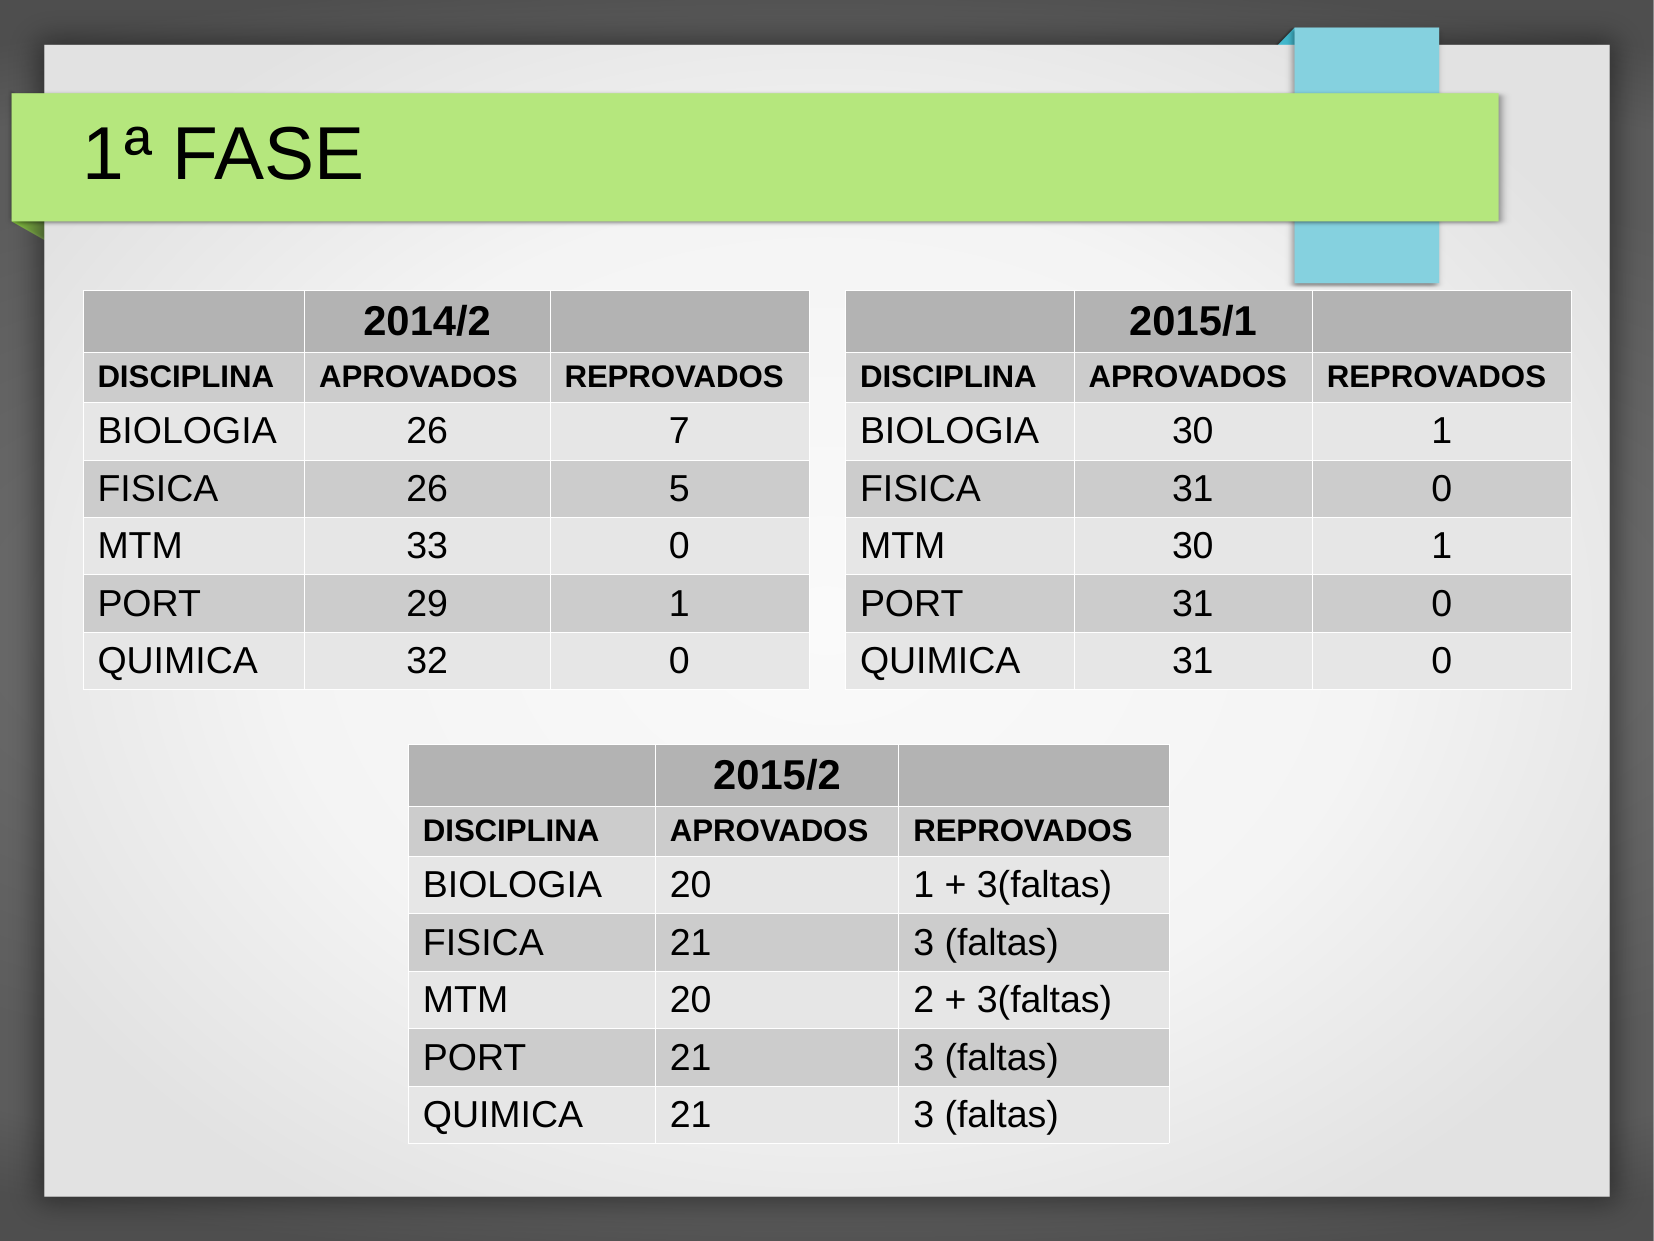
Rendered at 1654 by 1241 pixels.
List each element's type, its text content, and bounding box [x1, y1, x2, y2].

table_cell 0 [1313, 633, 1571, 689]
table_cell 0 [1313, 461, 1571, 517]
table_cell 29 [305, 575, 550, 632]
table_cell 0 [1313, 575, 1571, 632]
table_cell APROVADOS [656, 807, 898, 856]
table_cell MTM [846, 518, 1074, 574]
table_cell MTM [409, 972, 655, 1028]
table_cell MTM [84, 518, 304, 574]
table_header [551, 291, 809, 352]
table_cell FISICA [409, 914, 655, 971]
table_cell 20 [656, 972, 898, 1028]
table_cell 1 [551, 575, 809, 632]
table_cell PORT [846, 575, 1074, 632]
table_cell 21 [656, 914, 898, 971]
table_cell BIOLOGIA [84, 403, 304, 460]
table_cell 31 [1075, 575, 1312, 632]
table_cell 2 + 3(faltas) [899, 972, 1169, 1028]
table_cell FISICA [846, 461, 1074, 517]
table_header [899, 745, 1169, 806]
table_header [846, 291, 1074, 352]
table_cell BIOLOGIA [409, 857, 655, 913]
table_cell 21 [656, 1087, 898, 1143]
table_cell APROVADOS [305, 353, 550, 402]
table_cell APROVADOS [1075, 353, 1312, 402]
table_cell 3 (faltas) [899, 1029, 1169, 1086]
table_cell QUIMICA [846, 633, 1074, 689]
picture [0, 0, 1654, 1241]
table_header [1313, 291, 1571, 352]
table_cell REPROVADOS [1313, 353, 1571, 402]
table_cell 1 [1313, 403, 1571, 460]
table_cell 26 [305, 403, 550, 460]
table_cell 26 [305, 461, 550, 517]
table_cell REPROVADOS [899, 807, 1169, 856]
table_cell 7 [551, 403, 809, 460]
table_header 2015/1 [1075, 291, 1312, 352]
table_cell 1 [1313, 518, 1571, 574]
table_cell PORT [409, 1029, 655, 1086]
table_cell BIOLOGIA [846, 403, 1074, 460]
table_cell REPROVADOS [551, 353, 809, 402]
table_cell 30 [1075, 518, 1312, 574]
table_cell 33 [305, 518, 550, 574]
table_cell 0 [551, 633, 809, 689]
table_cell DISCIPLINA [409, 807, 655, 856]
table_cell QUIMICA [84, 633, 304, 689]
table_cell 31 [1075, 461, 1312, 517]
table_cell 1 + 3(faltas) [899, 857, 1169, 913]
table_cell 5 [551, 461, 809, 517]
table_cell QUIMICA [409, 1087, 655, 1143]
table_cell 3 (faltas) [899, 1087, 1169, 1143]
table_cell 0 [551, 518, 809, 574]
title 1ª FASE [82, 94, 1264, 213]
table_cell FISICA [84, 461, 304, 517]
table_cell 30 [1075, 403, 1312, 460]
table_header [409, 745, 655, 806]
table_cell 31 [1075, 633, 1312, 689]
table_cell 3 (faltas) [899, 914, 1169, 971]
table_cell 20 [656, 857, 898, 913]
table_header 2014/2 [305, 291, 550, 352]
table_header [84, 291, 304, 352]
table_cell 32 [305, 633, 550, 689]
table_cell DISCIPLINA [84, 353, 304, 402]
table_cell DISCIPLINA [846, 353, 1074, 402]
table_cell PORT [84, 575, 304, 632]
table_cell 21 [656, 1029, 898, 1086]
table_header 2015/2 [656, 745, 898, 806]
